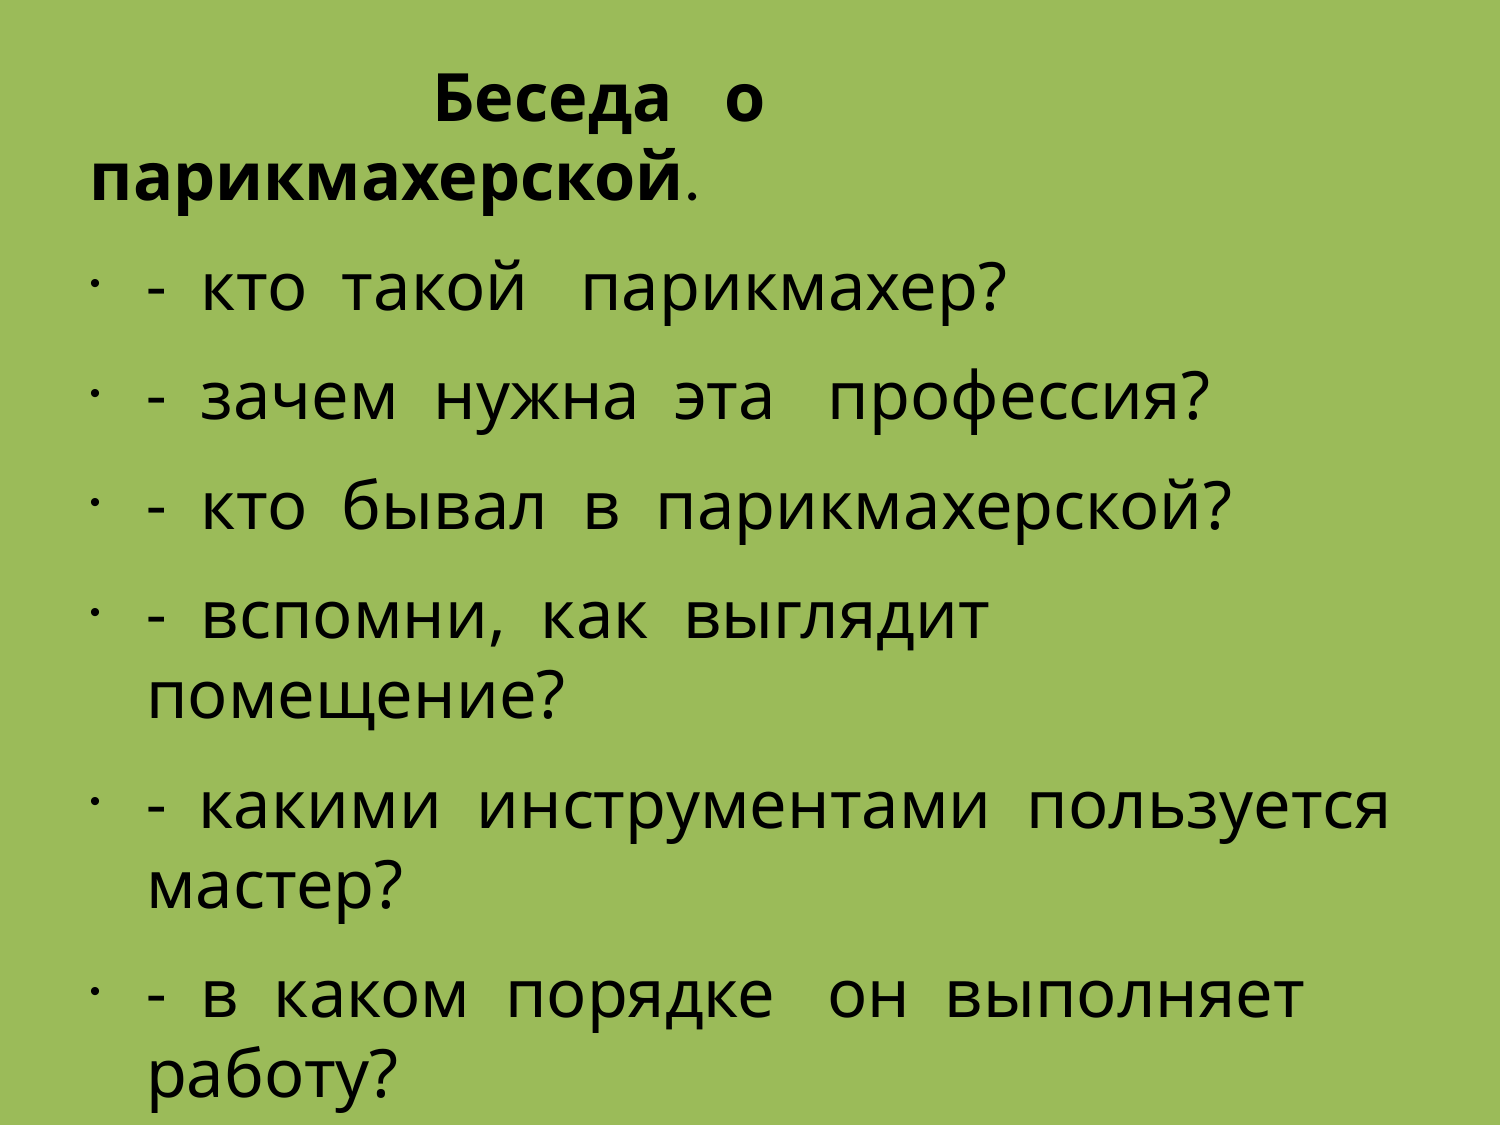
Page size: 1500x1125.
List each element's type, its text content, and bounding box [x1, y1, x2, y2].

list Беседа о парикмахерской. - кто такой парикмахер? - зачем нужна эта профессия? - кто бывал в парикмахерской? - вспомни, как выглядит помещение? - какими инструментами пользуется мастер? - в каком порядке он выполняет работу? - кто из вас хочет стать парикмахером? Сегодня эту роль мы примеряем на себя. [75, 46, 1425, 1005]
